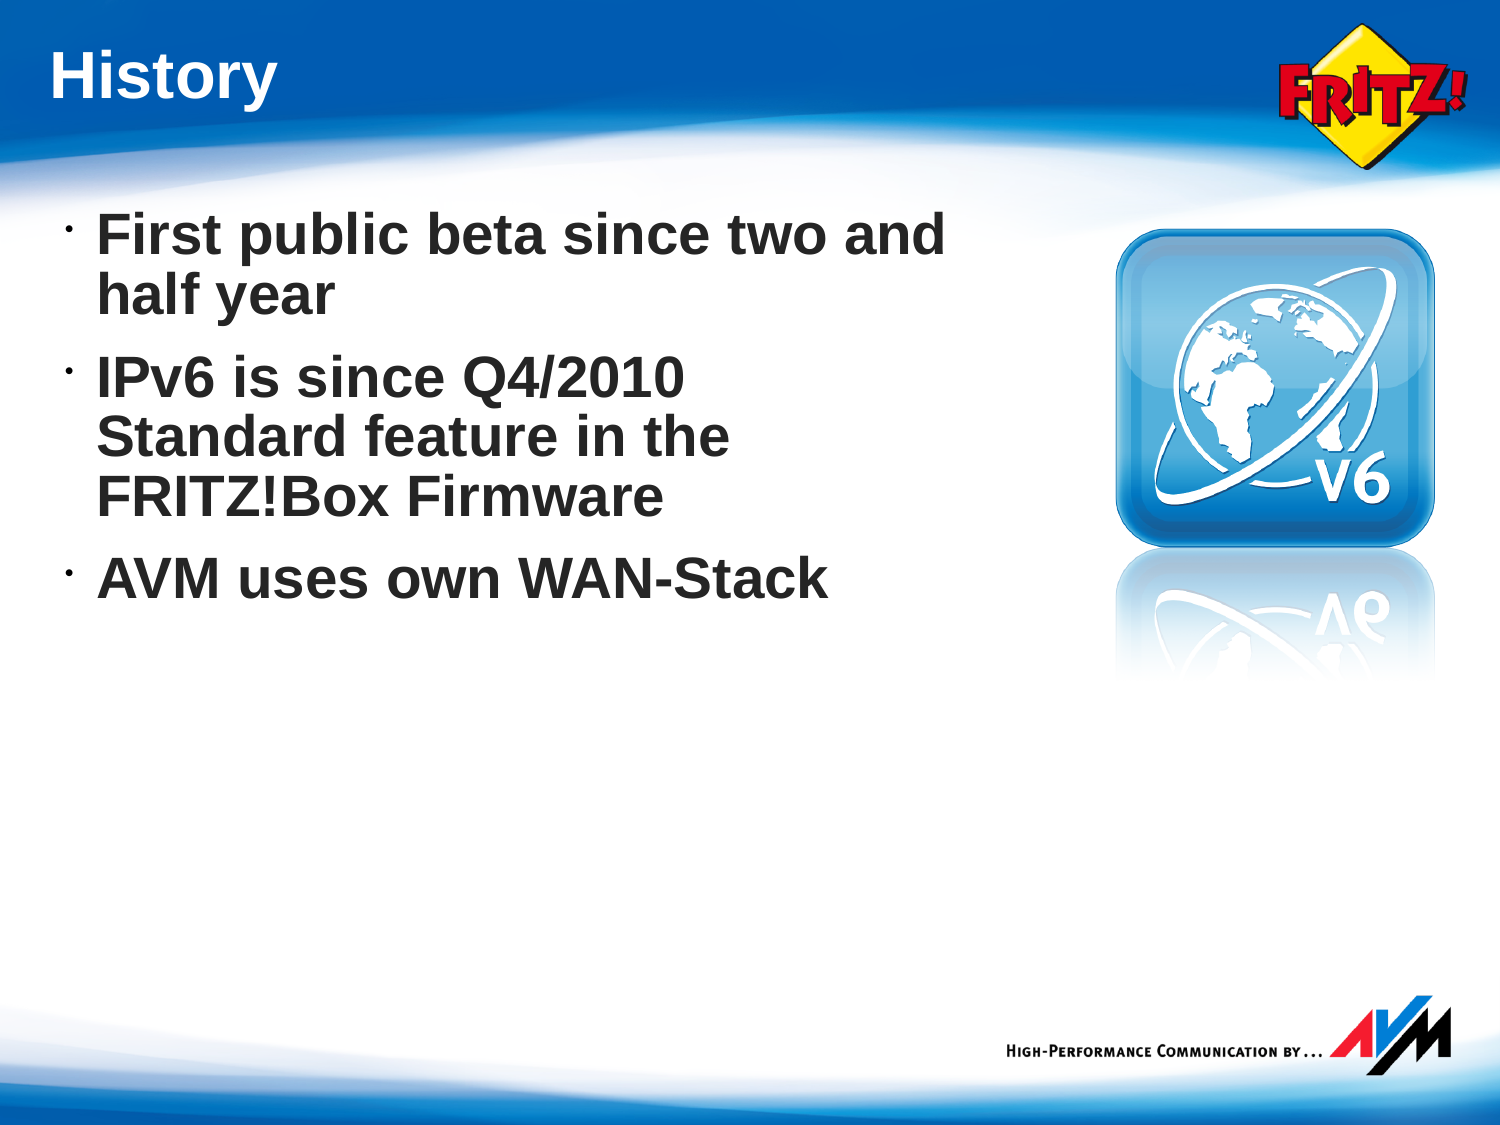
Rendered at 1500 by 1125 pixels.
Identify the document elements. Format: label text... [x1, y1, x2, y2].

picture [0, 976, 1500, 1125]
picture [1112, 225, 1438, 713]
list First public beta since two and half year IPv6 is since Q4/2010 Standard feature in the FRITZ!Box Firmware AVM uses own WAN-Stack [50, 200, 1450, 988]
title History [34, 24, 1443, 119]
picture [0, 0, 1500, 263]
